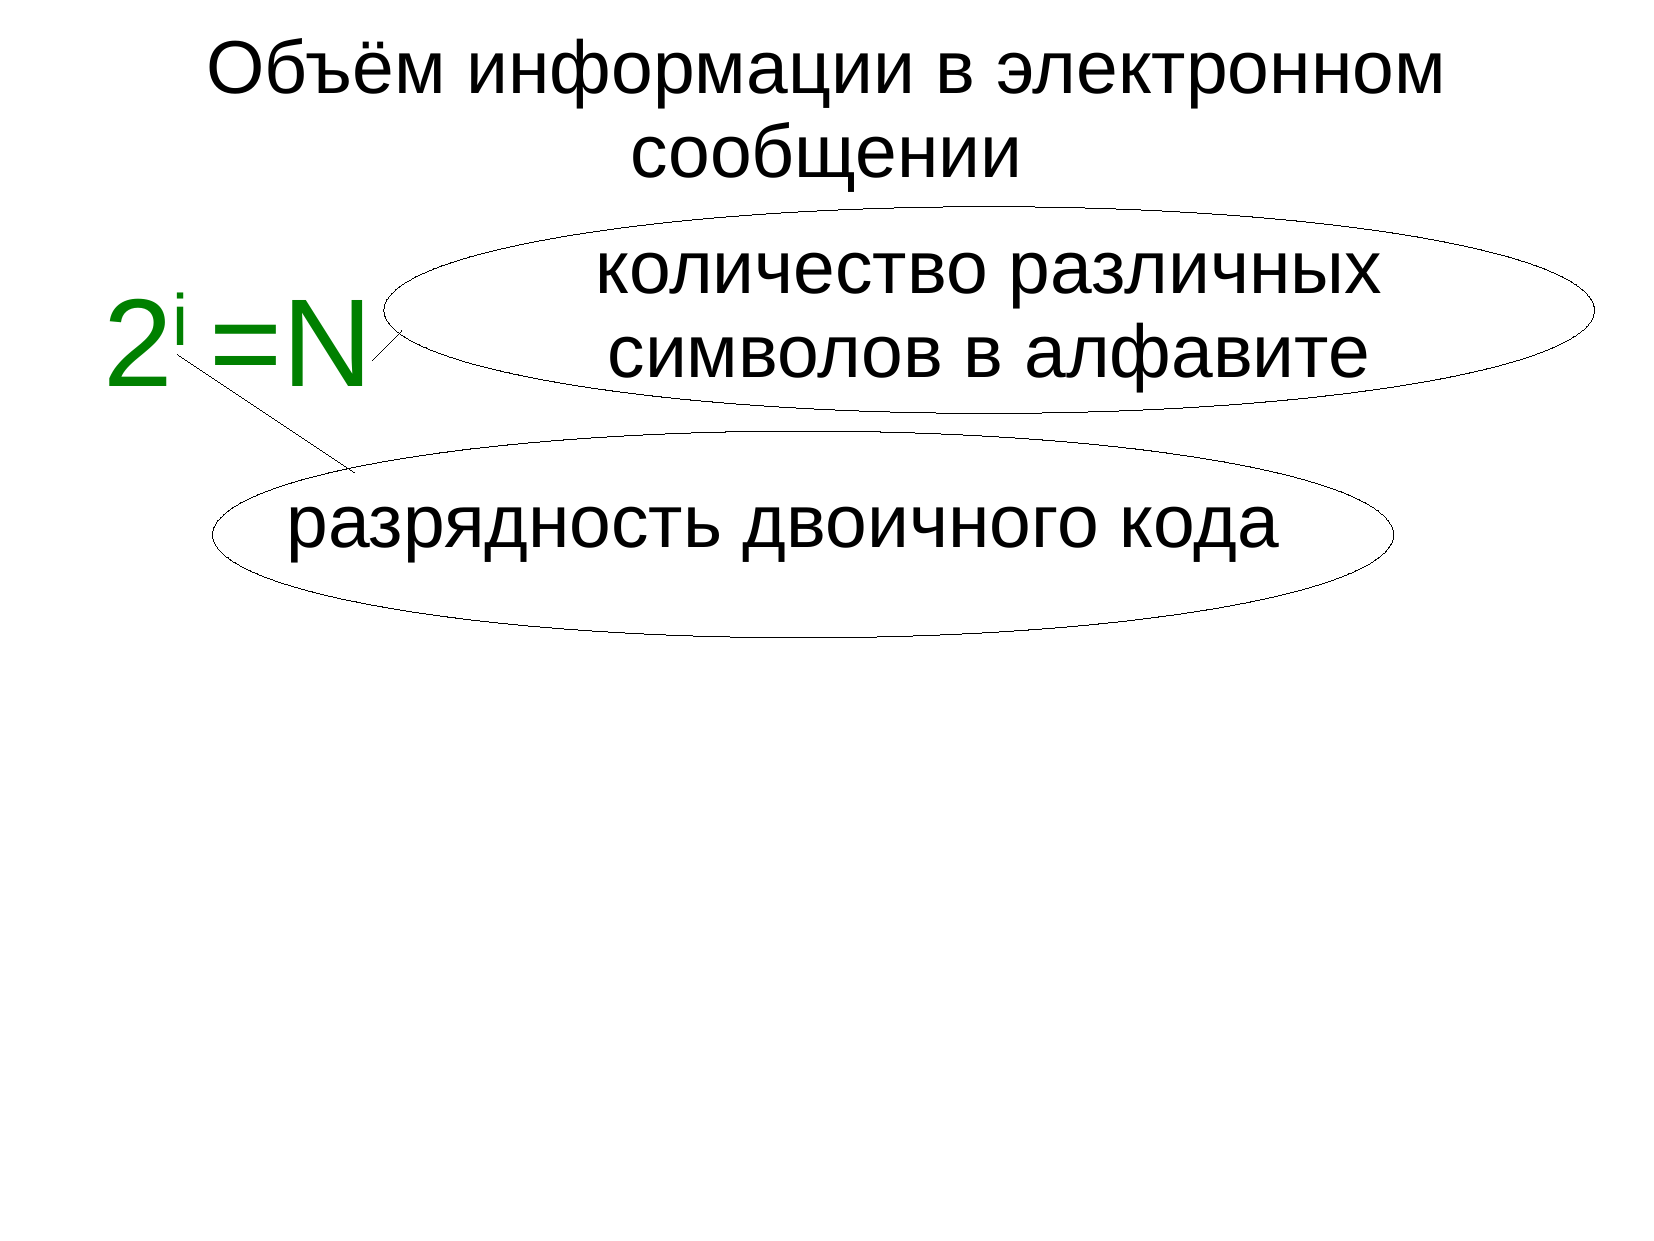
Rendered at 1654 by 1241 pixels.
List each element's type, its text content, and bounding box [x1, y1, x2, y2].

text_box [1365, 502, 1394, 567]
text_box Объём информации в электронном сообщении [59, 17, 1595, 201]
text_box [212, 489, 1354, 638]
text_box 2i =N [88, 265, 1004, 421]
text_box разрядность двоичного кода [271, 472, 1365, 572]
text_box количество различных символов в алфавите [383, 206, 1595, 414]
text_box [332, 431, 1274, 472]
